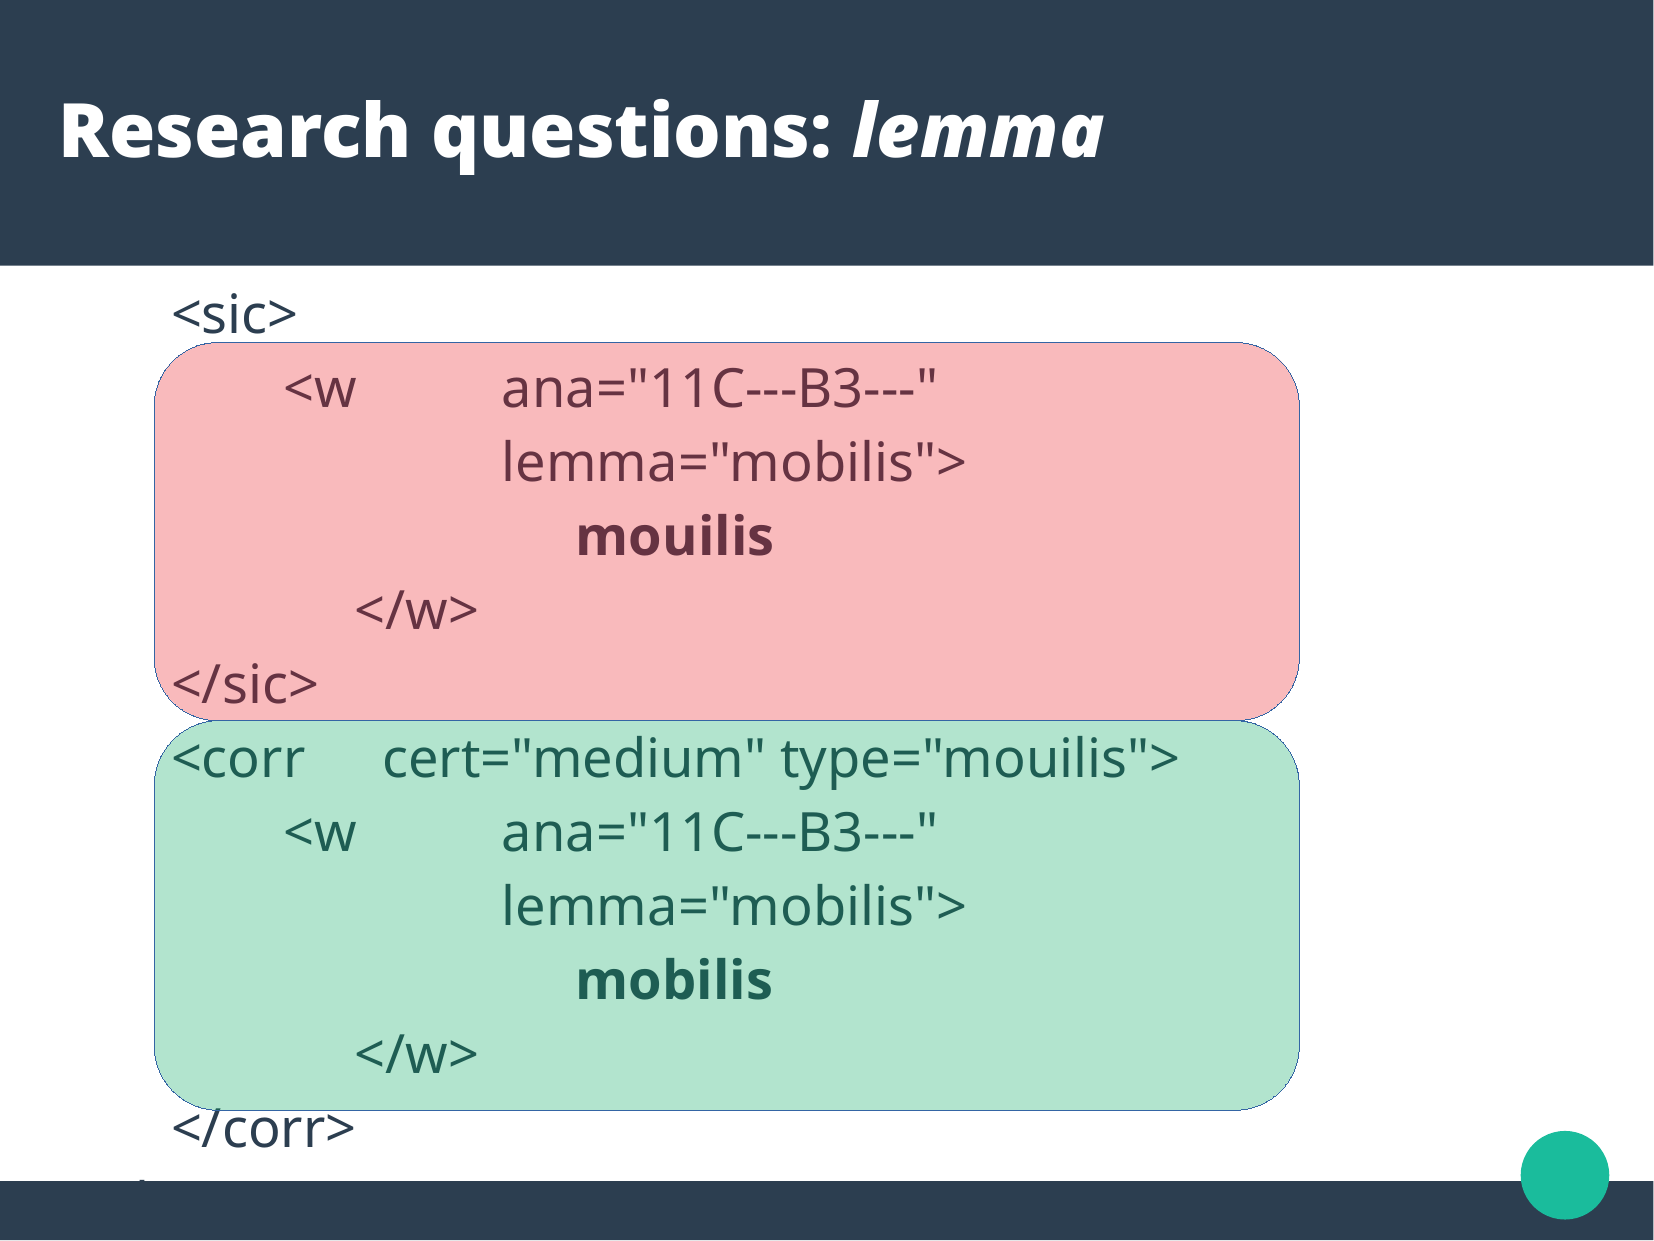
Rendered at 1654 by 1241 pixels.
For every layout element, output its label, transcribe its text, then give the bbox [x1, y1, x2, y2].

title Research questions: lemma [59, 49, 1595, 207]
subtitle <choice> <sic> <w ana="11C---B3---" lemma="mobilis"> mouilis </w> </sic> <corr cert="medium" type="mouilis"> <w ana="11C---B3---" lemma="mobilis"> mobilis </w> </corr> </choice> [59, 283, 1595, 1230]
text_box [154, 342, 1300, 1111]
